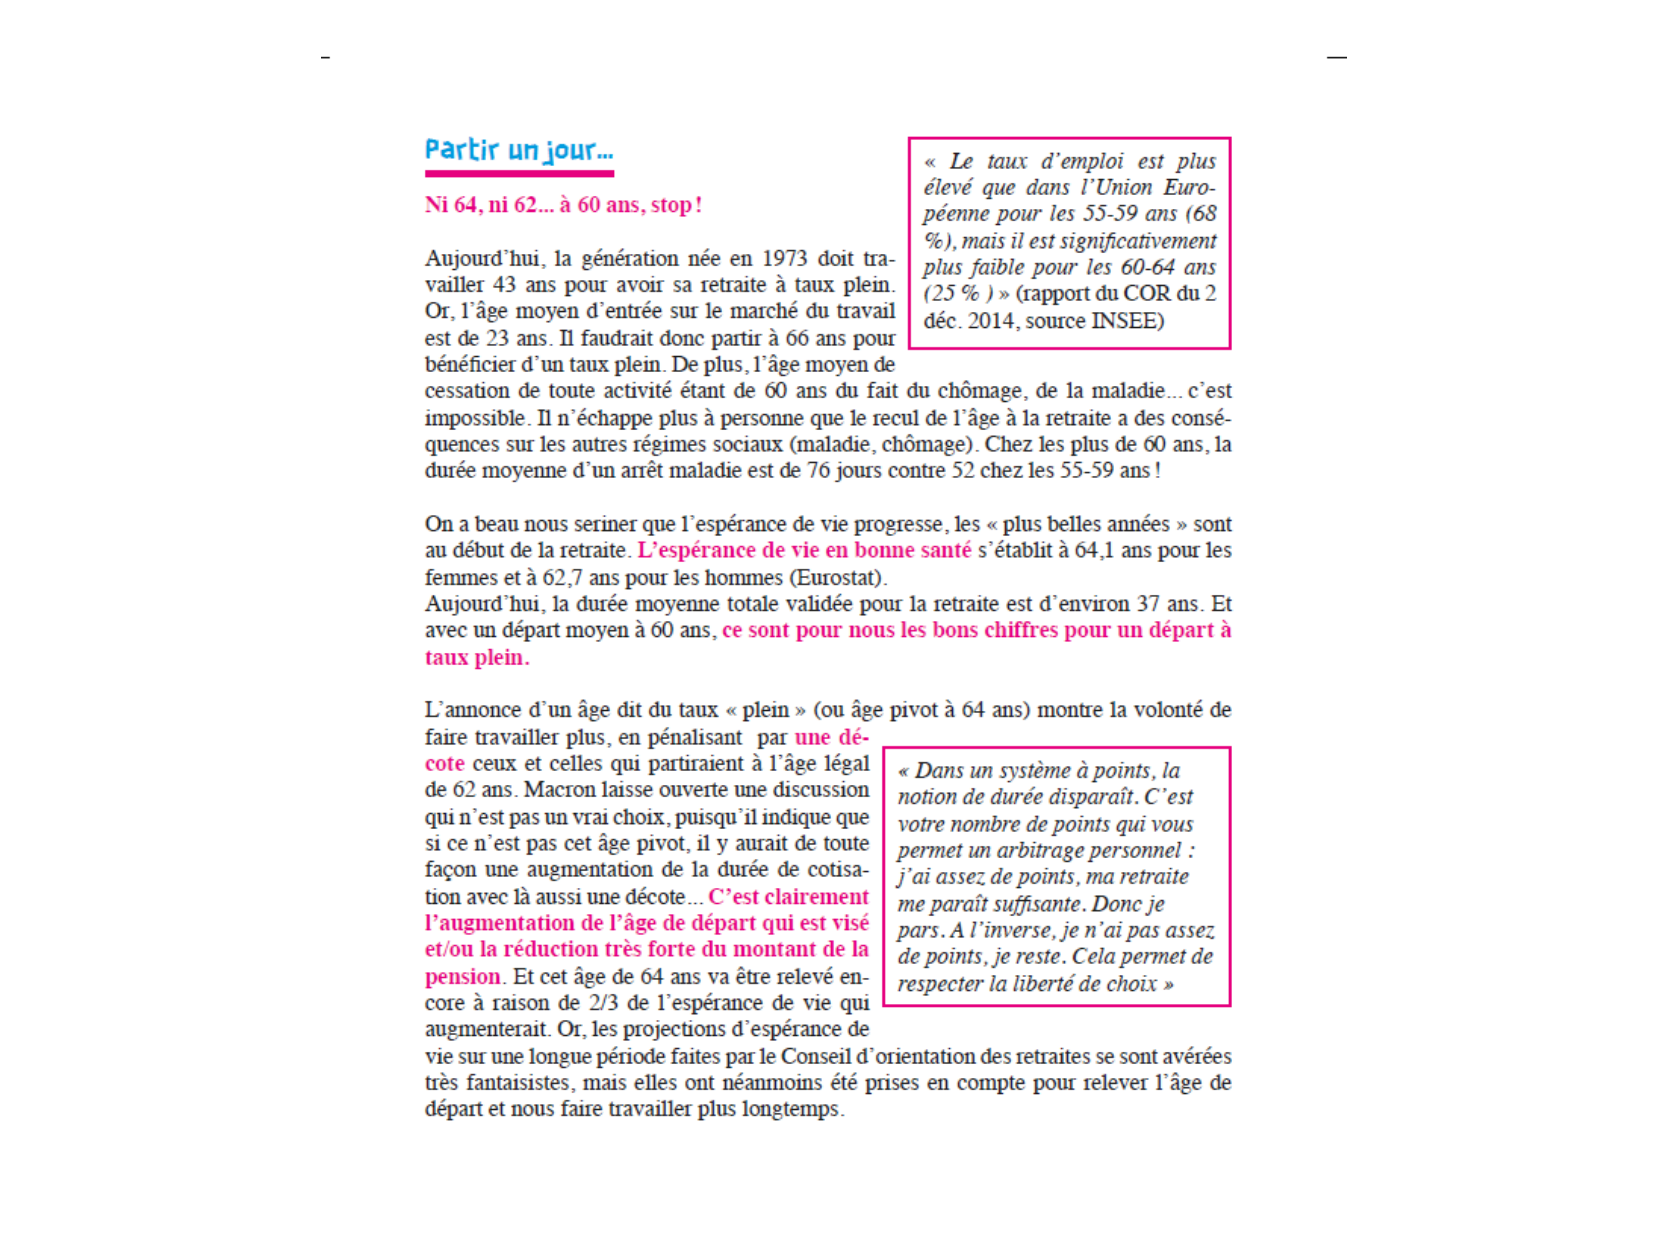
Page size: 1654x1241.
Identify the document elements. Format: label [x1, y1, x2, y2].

picture [321, 47, 1347, 1241]
